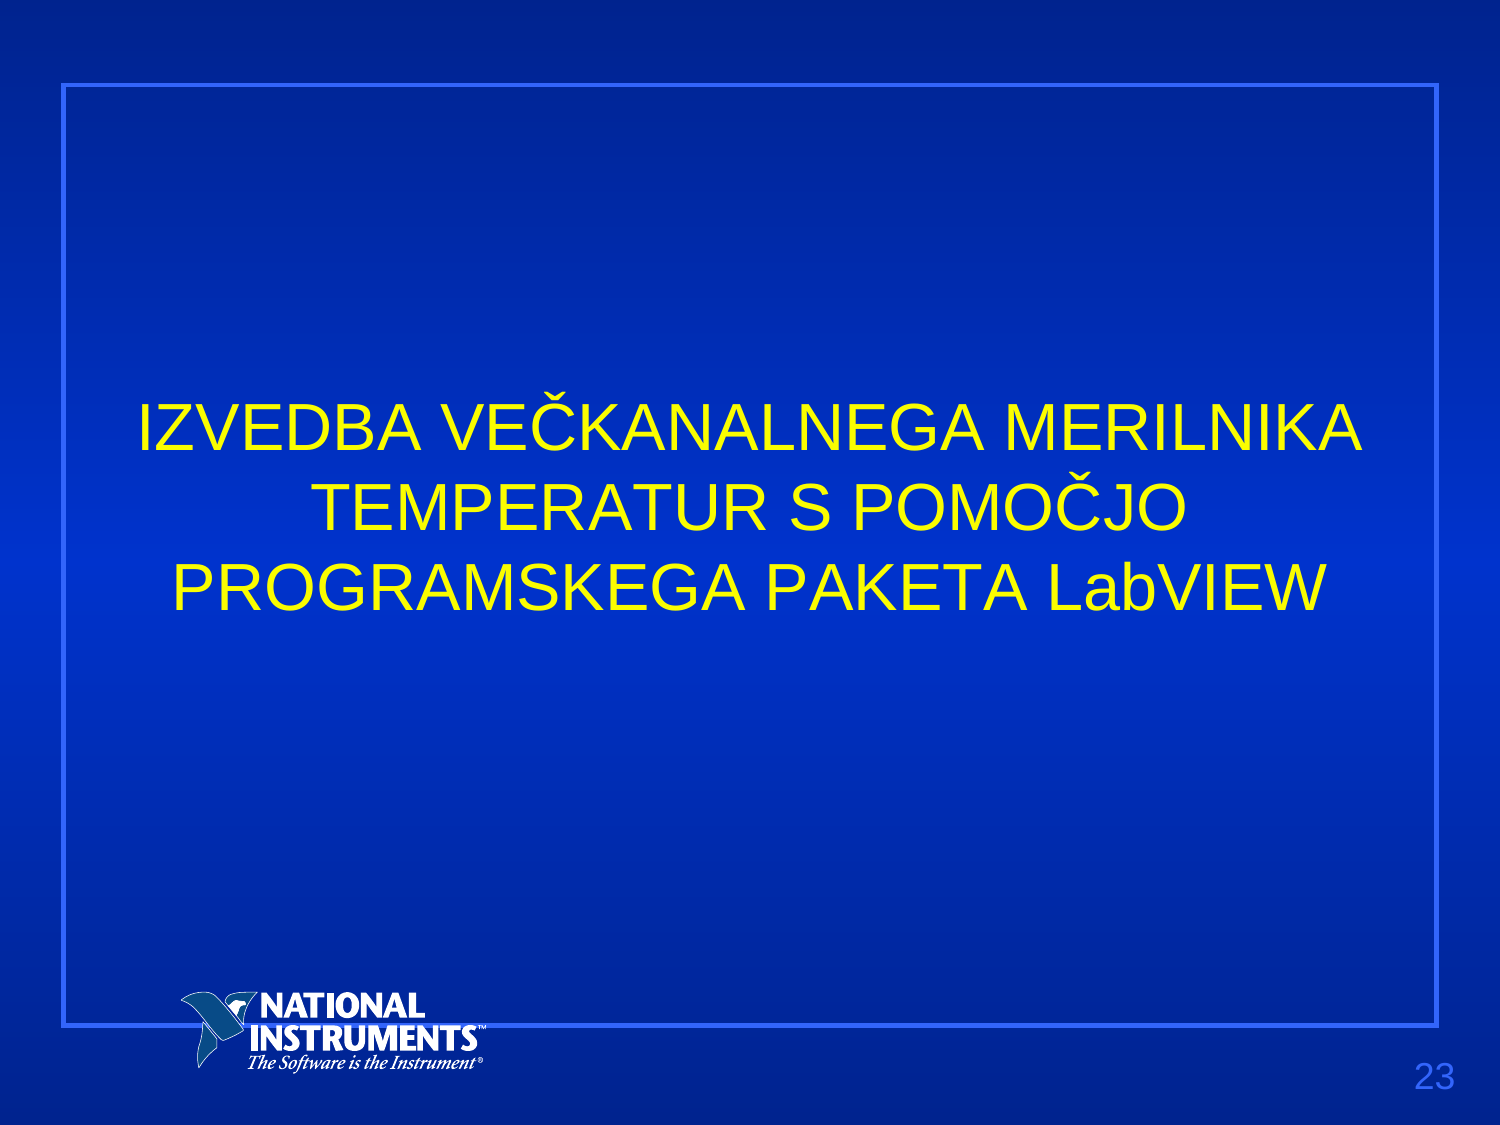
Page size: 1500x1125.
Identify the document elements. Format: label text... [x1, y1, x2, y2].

title IZVEDBA VEČKANALNEGA MERILNIKA TEMPERATUR S POMOČJO PROGRAMSKEGA PAKETA LabVIEW [112, 256, 1388, 632]
